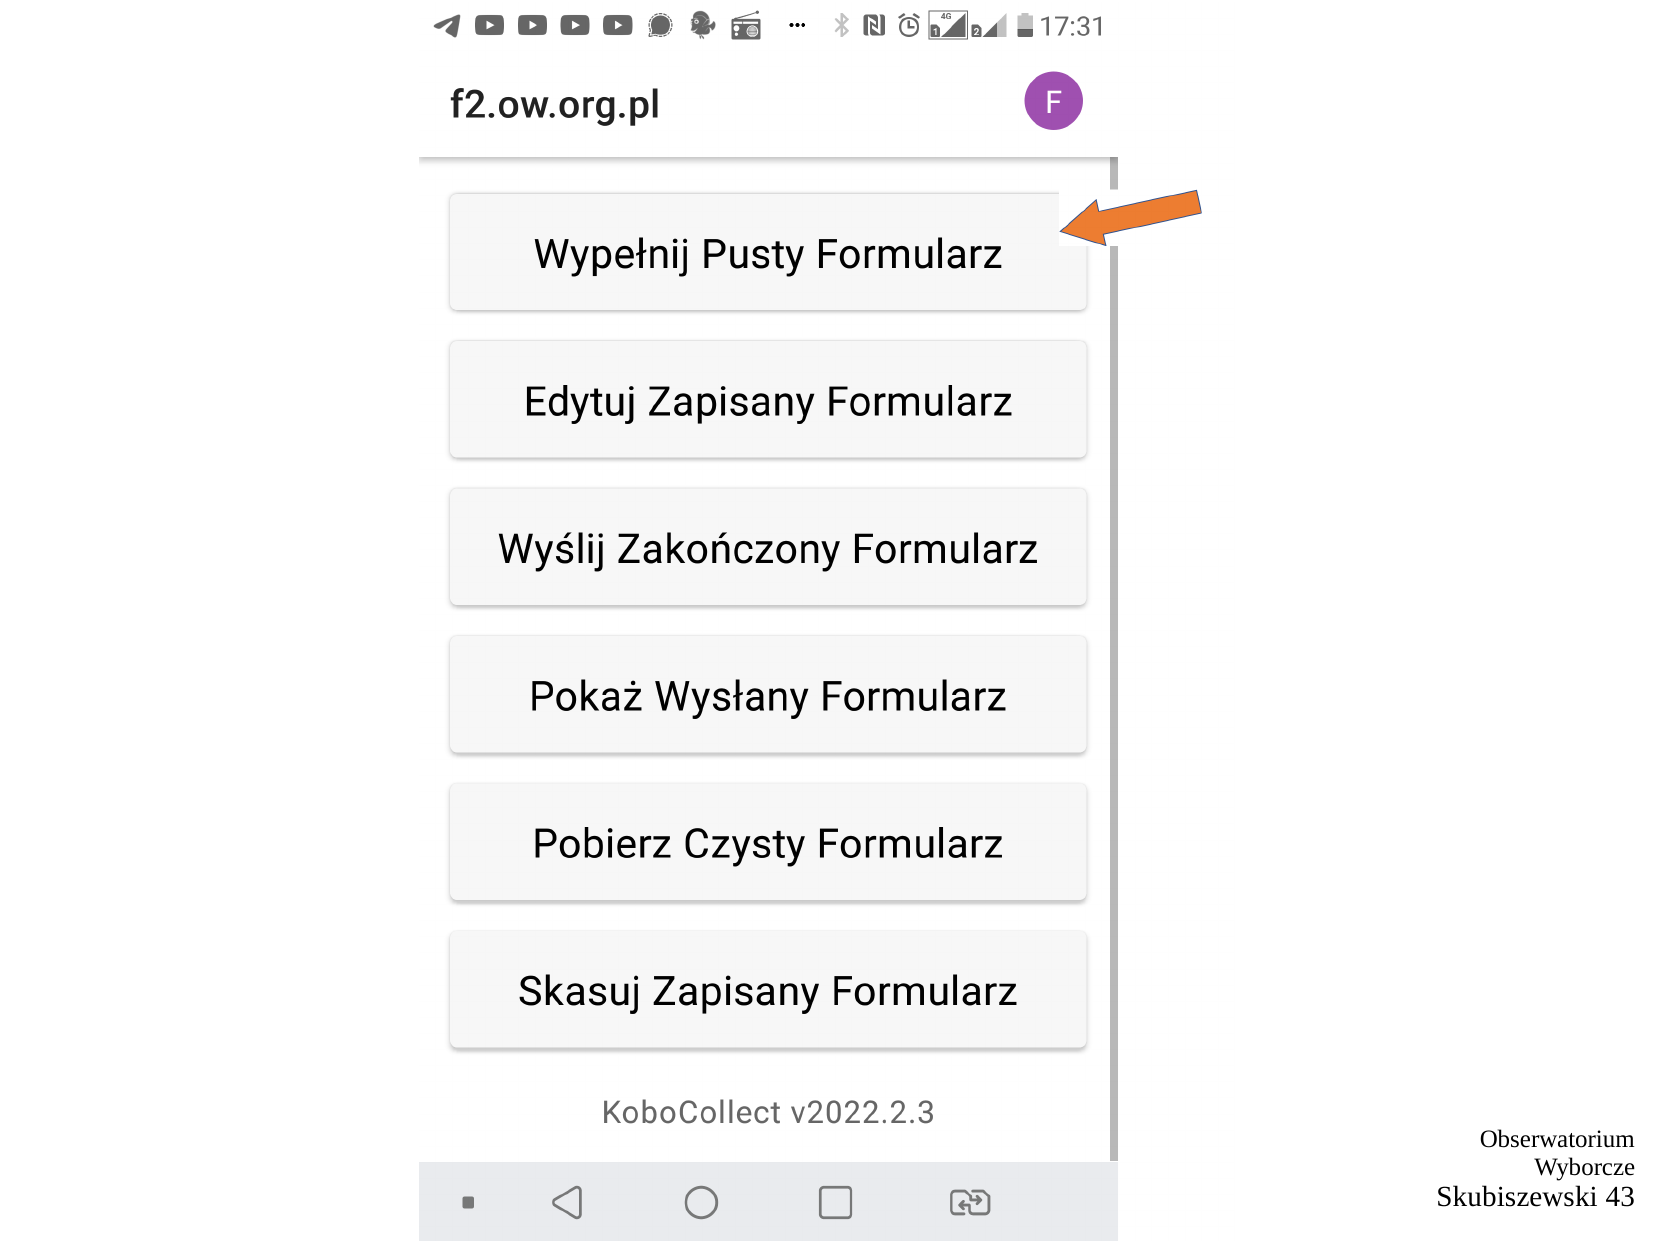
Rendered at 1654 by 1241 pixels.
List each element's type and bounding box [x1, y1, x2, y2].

picture [419, 2, 1235, 1241]
